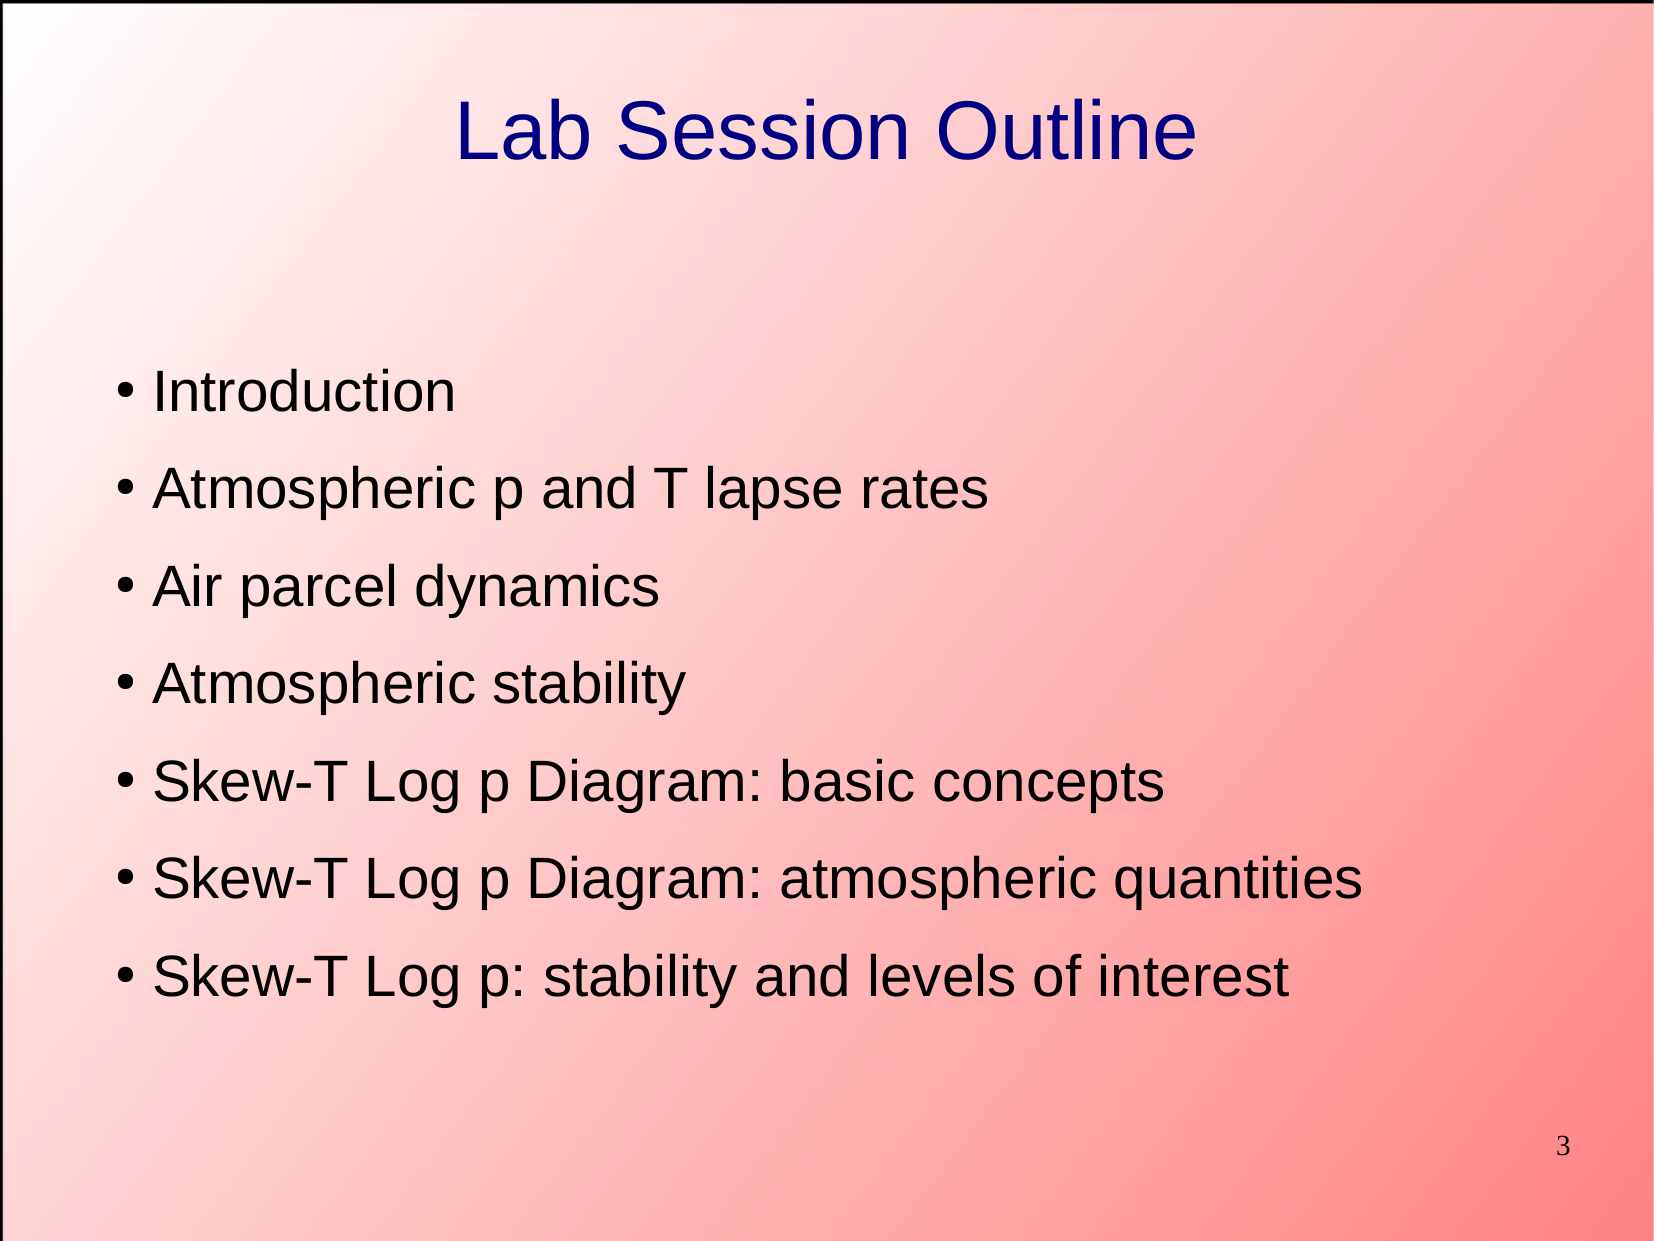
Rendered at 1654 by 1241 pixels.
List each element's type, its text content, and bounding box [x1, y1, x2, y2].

picture [0, 0, 1654, 1241]
title Lab Session Outline [82, 49, 1571, 213]
subtitle Introduction Atmospheric p and T lapse rates Air parcel dynamics Atmospheric stability Skew-T Log p Diagram: basic concepts Skew-T Log p Diagram: atmospheric quantities Skew-T Log p: stability and levels of interest [115, 265, 1539, 1069]
